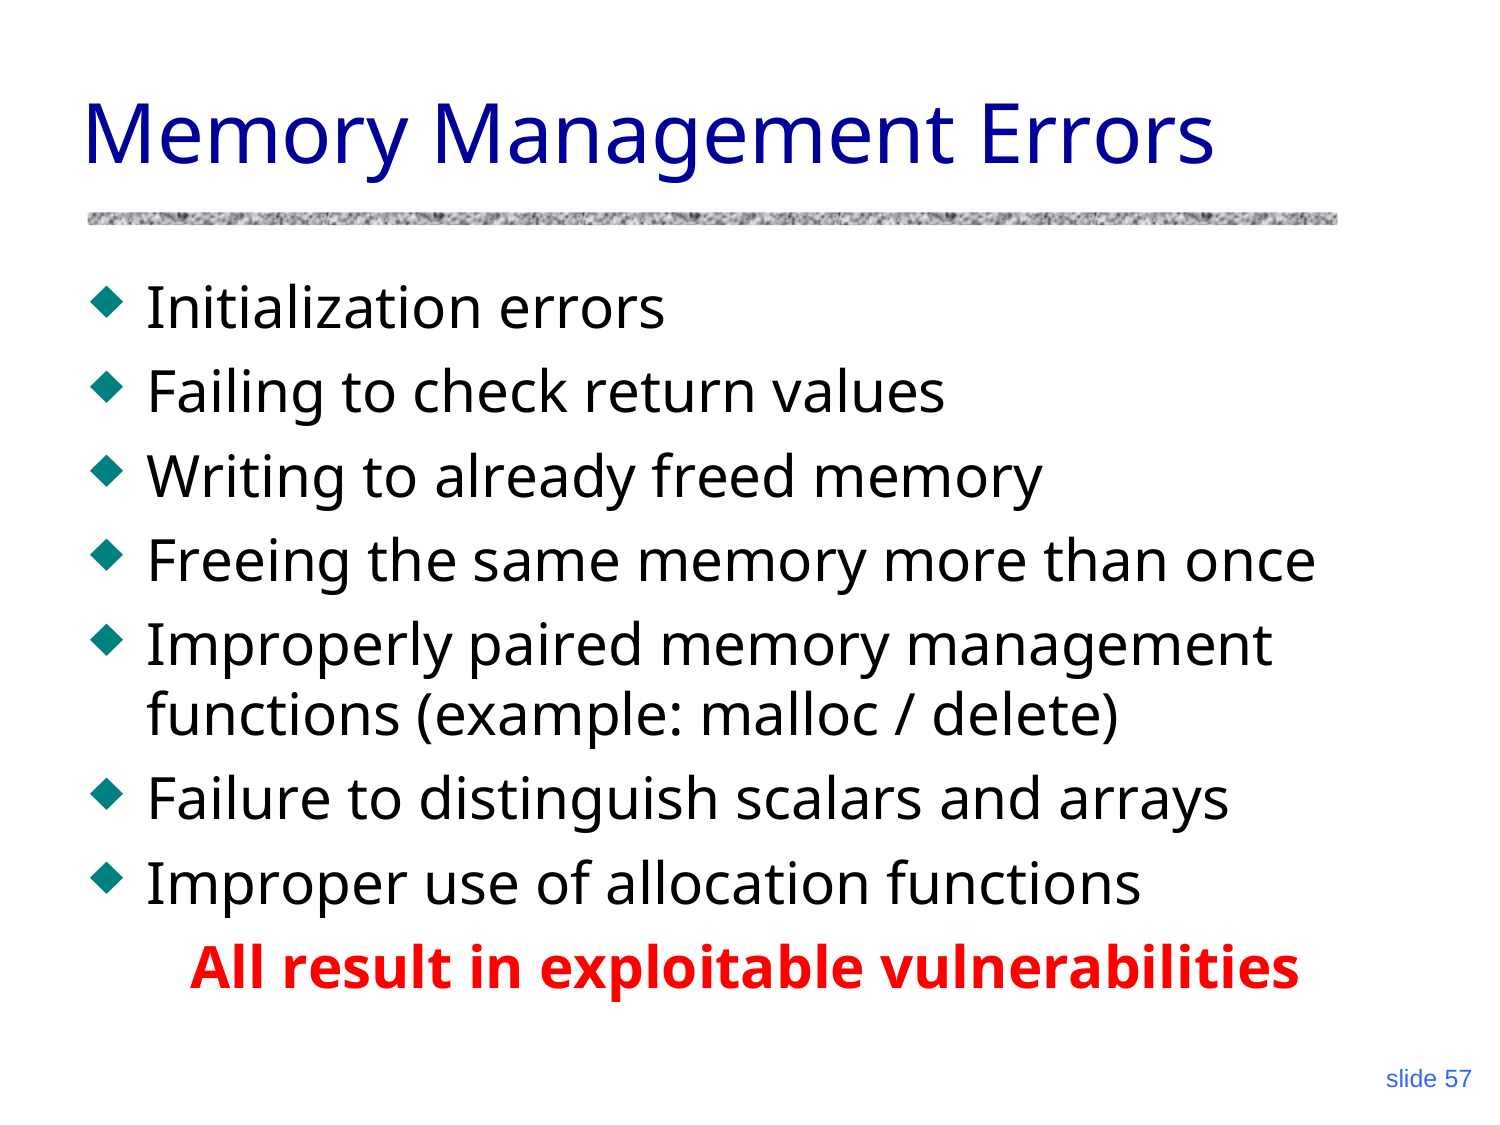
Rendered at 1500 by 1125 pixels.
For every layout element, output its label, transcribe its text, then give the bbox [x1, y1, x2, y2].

title Memory Management Errors [66, 37, 1350, 188]
text_box slide <number> [1174, 1025, 1488, 1101]
list Initialization errors Failing to check return values Writing to already freed memory Freeing the same memory more than once Improperly paired memory management functions (example: malloc / delete) Failure to distinguish scalars and arrays Improper use of allocation functions All result in exploitable vulnerabilities [74, 262, 1417, 1075]
picture [87, 212, 1338, 226]
